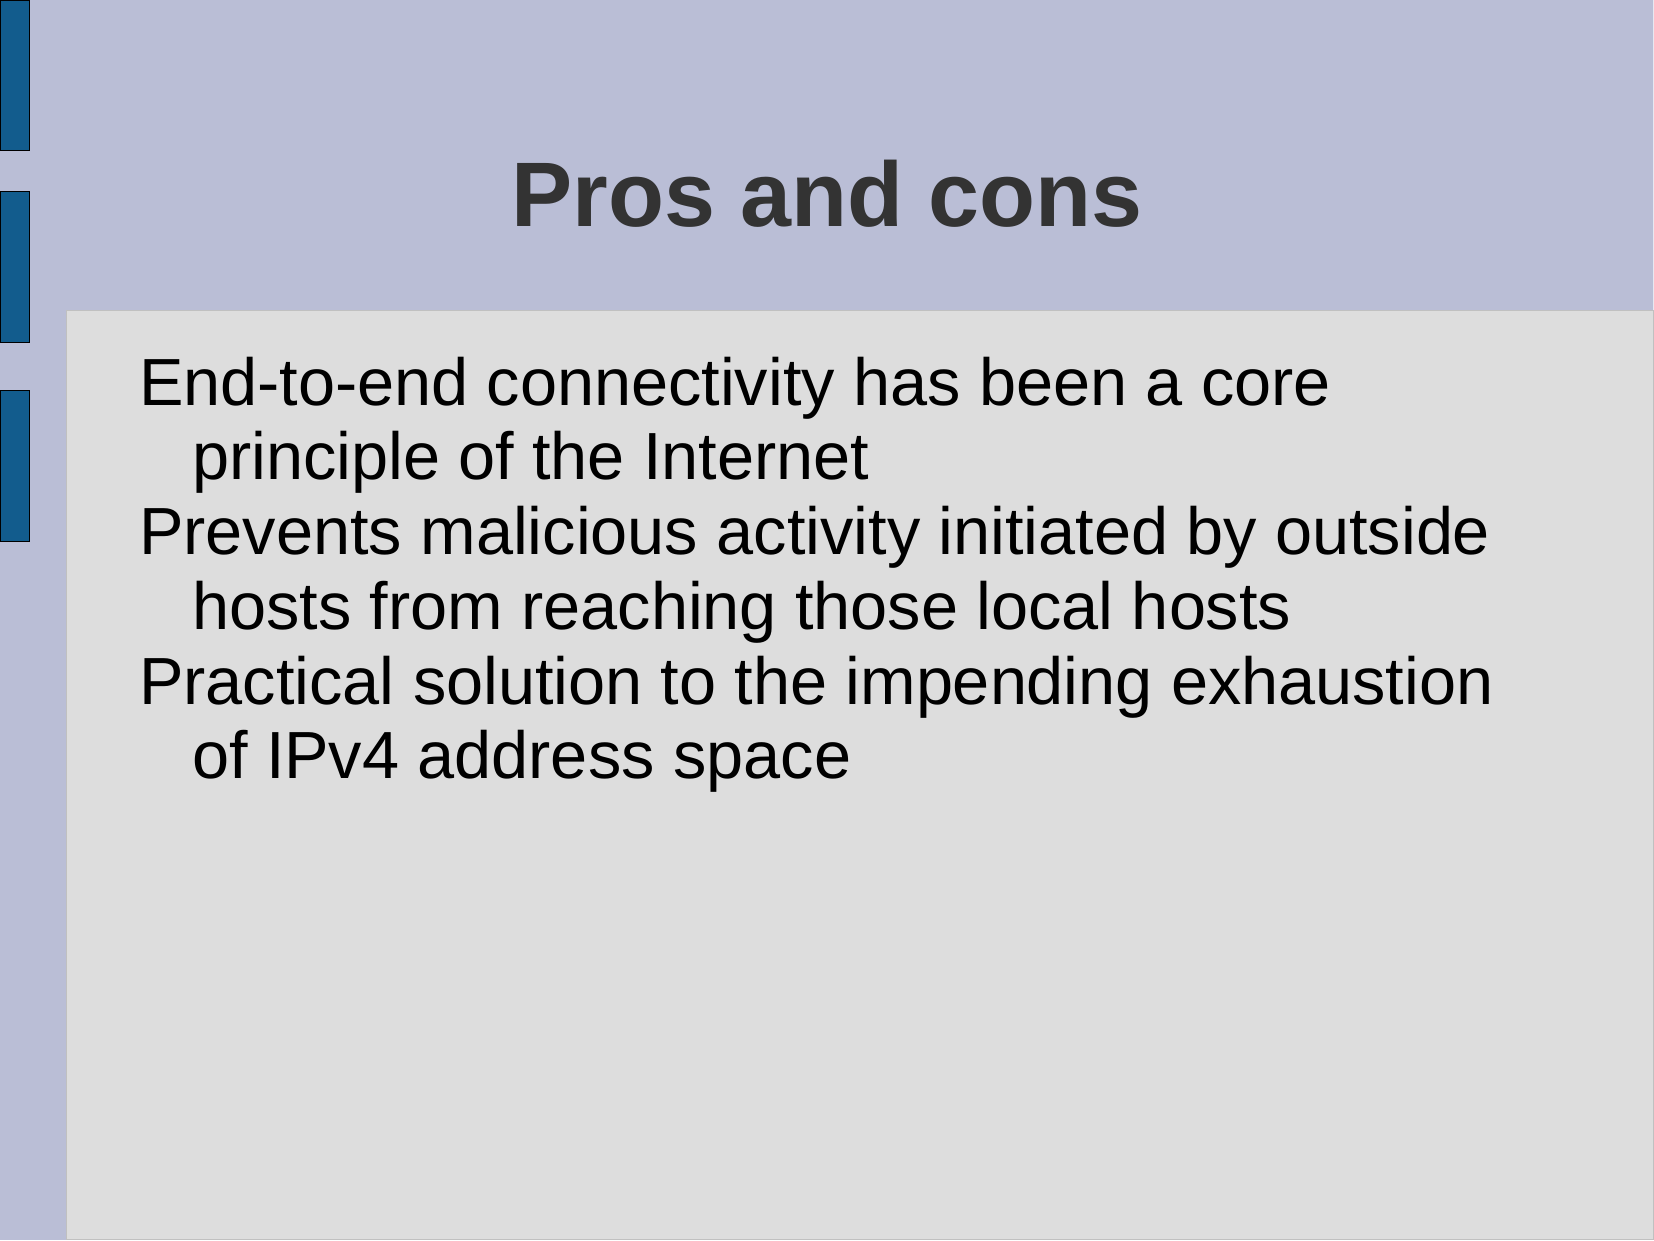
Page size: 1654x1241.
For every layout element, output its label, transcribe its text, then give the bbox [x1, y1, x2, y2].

list End-to-end connectivity has been a core principle of the Internet Prevents malicious activity initiated by outside hosts from reaching those local hosts Practical solution to the impending exhaustion of IPv4 address space [121, 344, 1534, 1127]
title Pros and cons [121, 91, 1534, 299]
